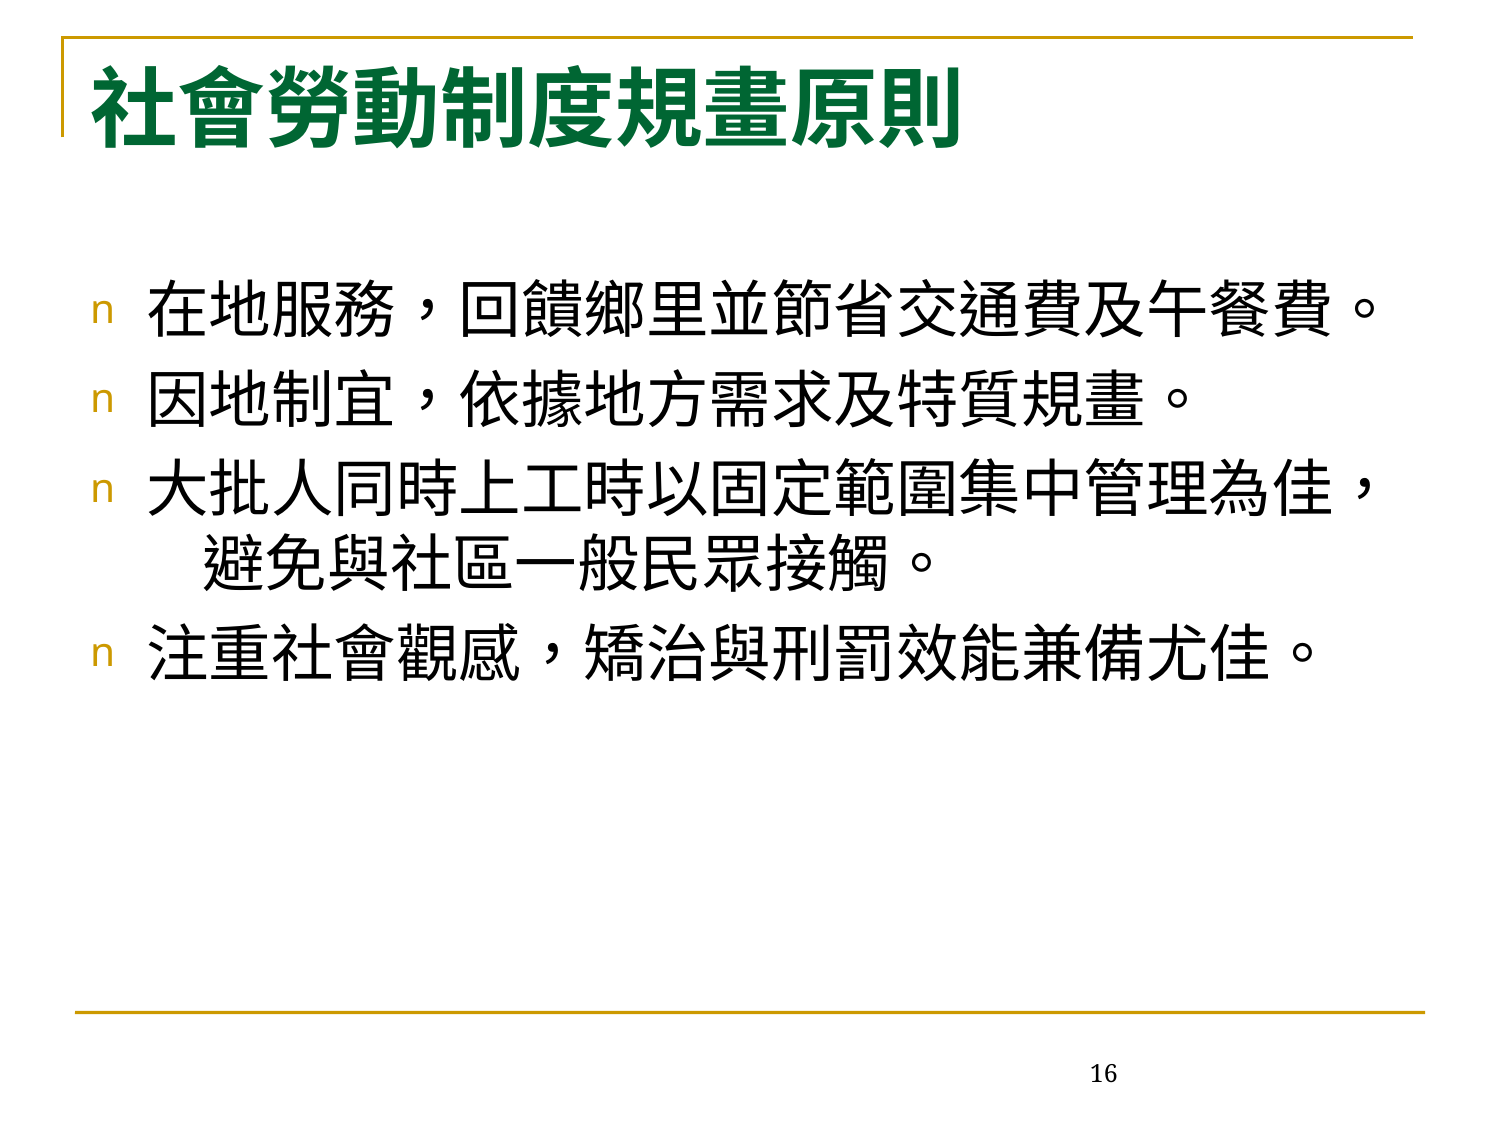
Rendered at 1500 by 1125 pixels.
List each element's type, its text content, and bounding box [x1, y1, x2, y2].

list 在地服務，回饋鄉里並節省交通費及午餐費。 因地制宜，依據地方需求及特質規畫。 大批人同時上工時以固定範圍集中管理為佳，避免與社區一般民眾接觸。 注重社會觀感，矯治與刑罰效能兼備尤佳。 [75, 262, 1426, 1006]
title 社會勞動制度規畫原則 [75, 45, 1426, 233]
text_box [1074, 1024, 1426, 1100]
